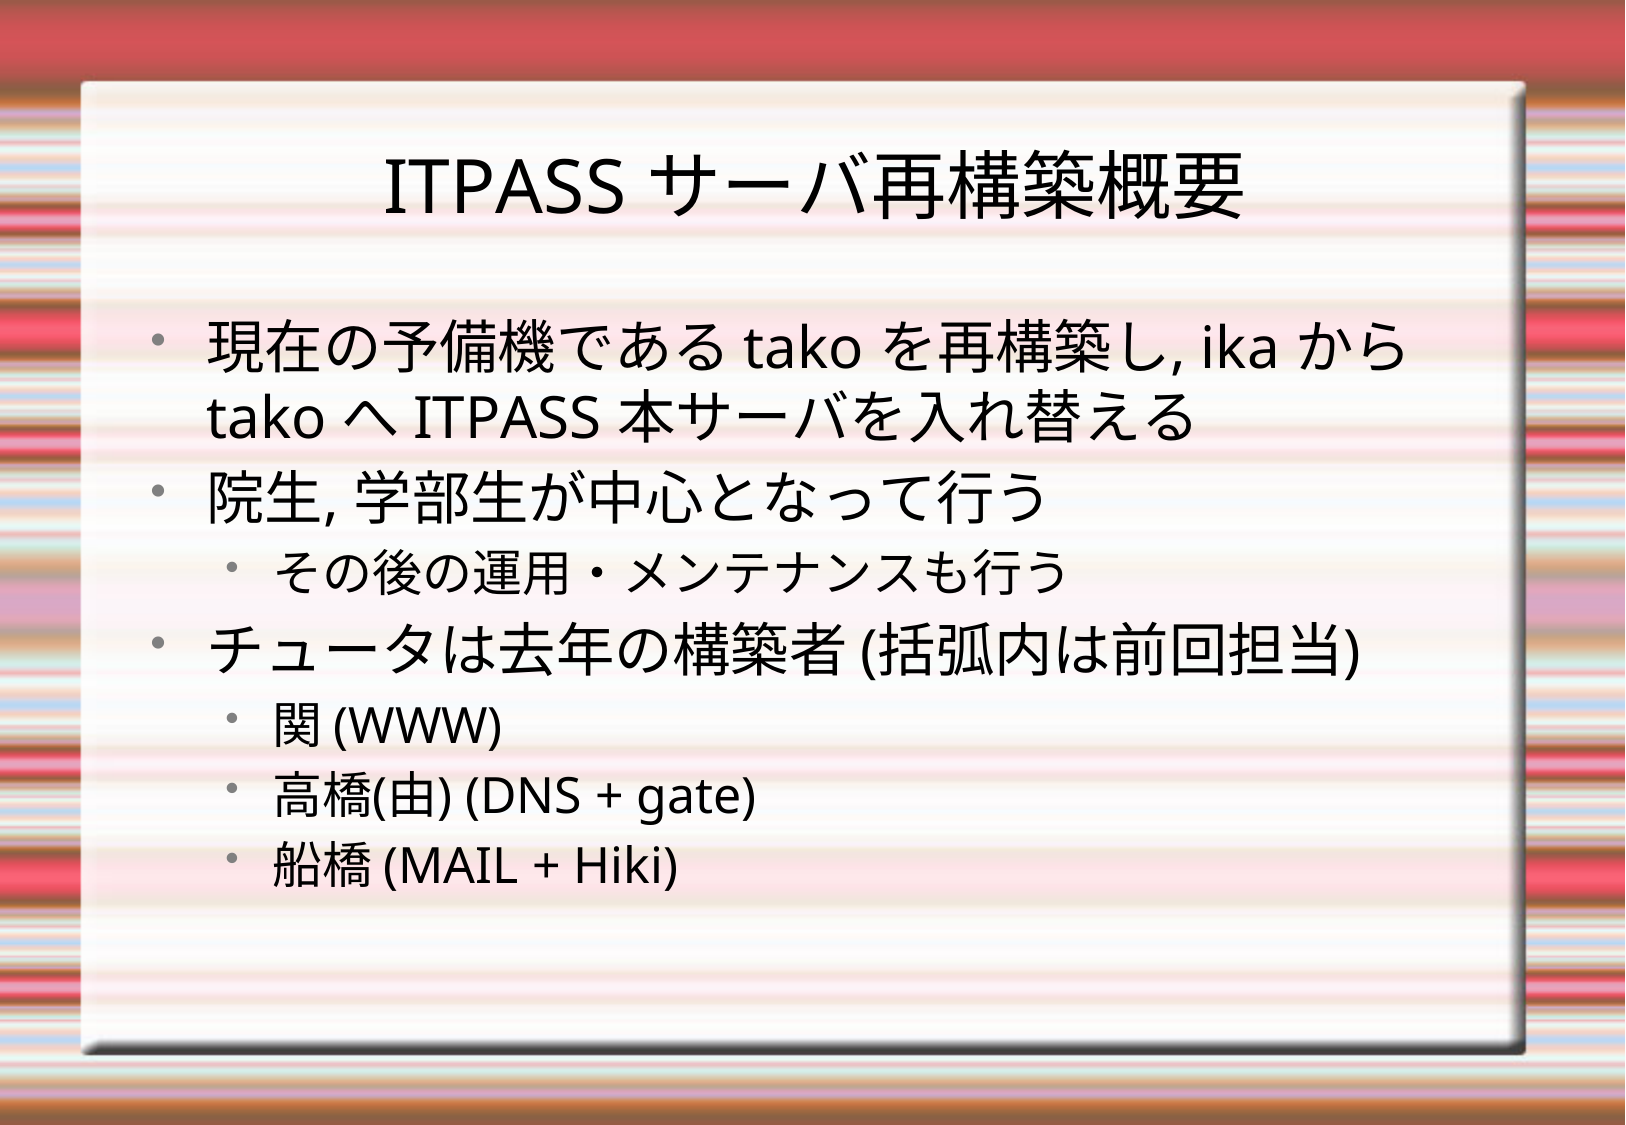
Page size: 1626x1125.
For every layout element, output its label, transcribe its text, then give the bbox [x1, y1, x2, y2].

picture [0, 0, 1625, 1125]
list 現在の予備機である tako を再構築し, ika から tako へ ITPASS 本サーバを入れ替える 院生, 学部生が中心となって行う その後の運用・メンテナンスも行う チュータは去年の構築者 (括弧内は前回担当) 関 (WWW) 高橋(由) (DNS + gate) 船橋 (MAIL + Hiki) [135, 302, 1494, 1041]
title ITPASS サーバ再構築概要 [135, 90, 1494, 278]
